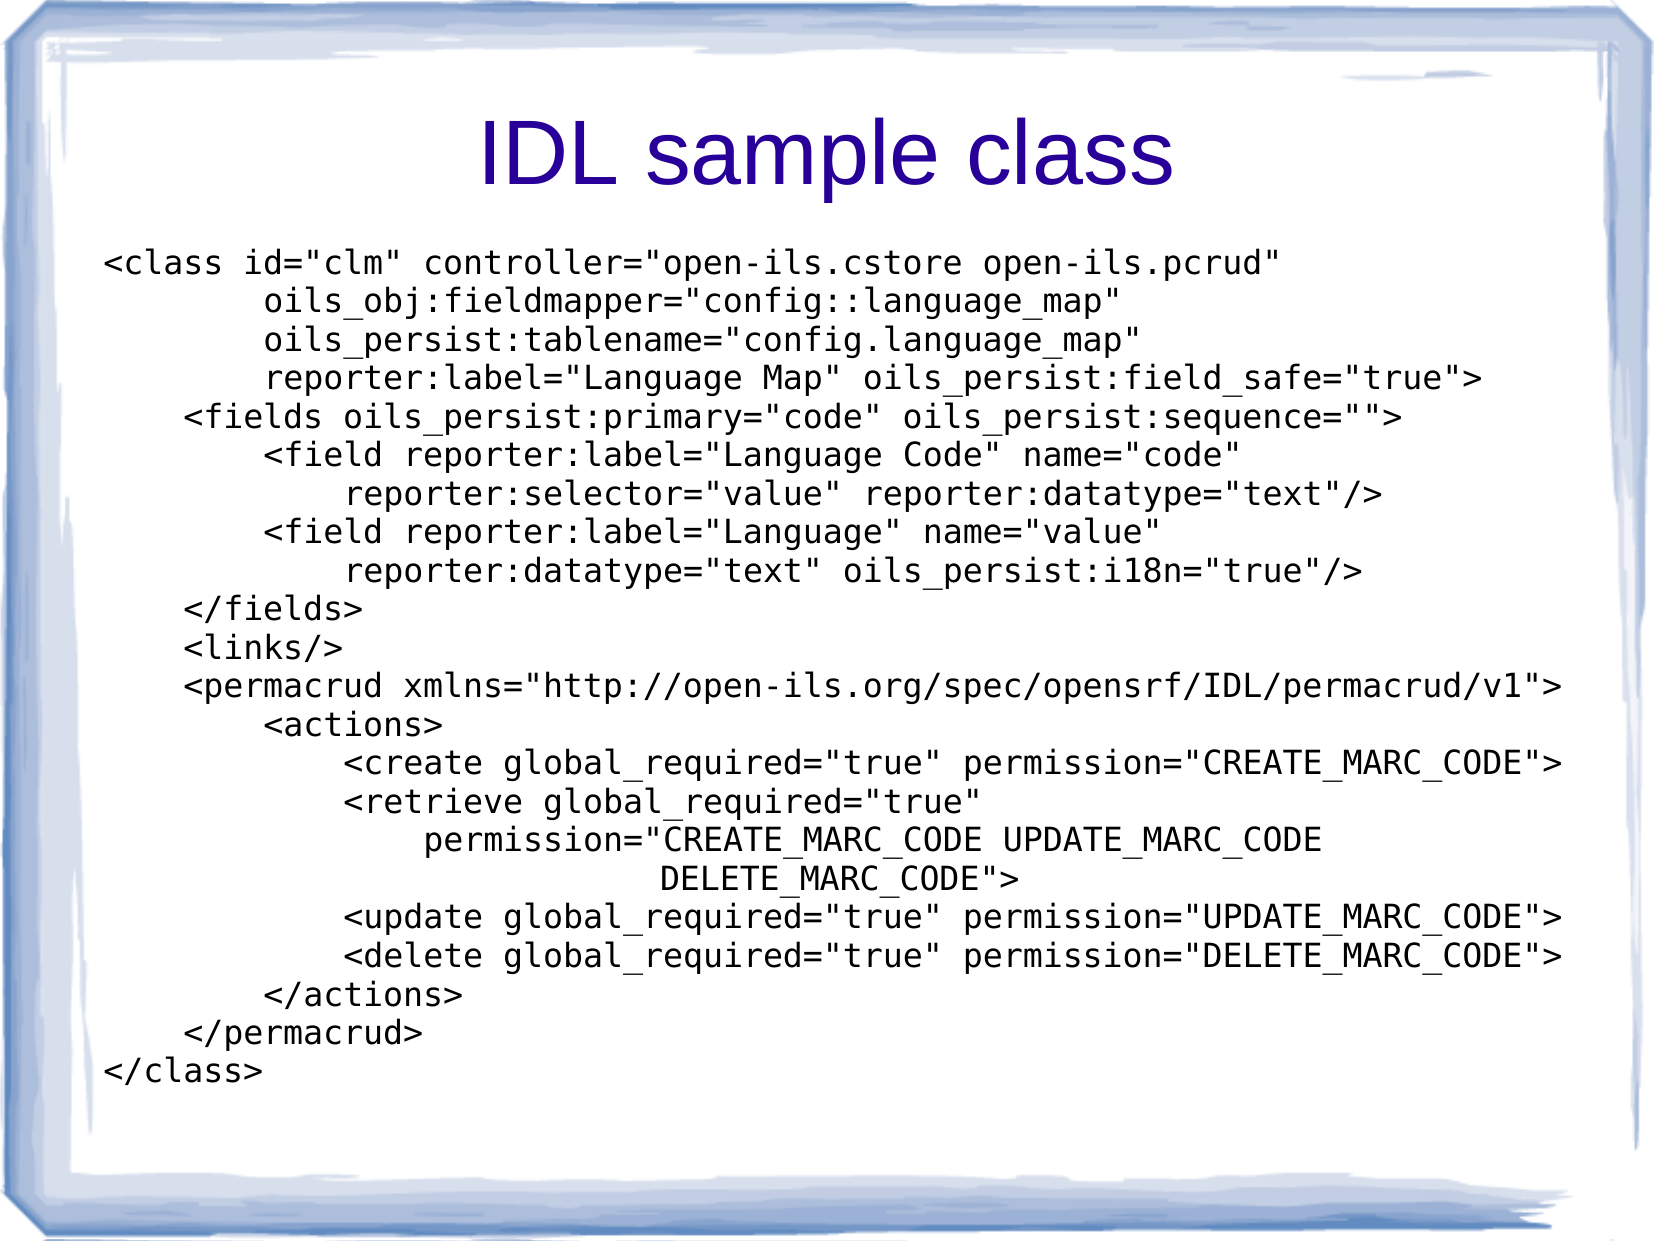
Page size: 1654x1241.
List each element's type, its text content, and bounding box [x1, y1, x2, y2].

picture [0, 0, 1654, 1241]
title IDL sample class [82, 49, 1571, 257]
text_box <class id="clm" controller="open-ils.cstore open-ils.pcrud" oils_obj:fieldmapper="config::language_map" oils_persist:tablename="config.language_map" reporter:label="Language Map" oils_persist:field_safe="true"> <fields oils_persist:primary="code" oils_persist:sequence=""> <field reporter:label="Language Code" name="code" reporter:selector="value" reporter:datatype="text"/> <field reporter:label="Language" name="value" reporter:datatype="text" oils_persist:i18n="true"/> </fields> <links/> <permacrud xmlns="http://open-ils.org/spec/opensrf/IDL/permacrud/v1"> <actions> <create global_required="true" permission="CREATE_MARC_CODE"> <retrieve global_required="true" permission="CREATE_MARC_CODE UPDATE_MARC_CODE DELETE_MARC_CODE"> <update global_required="true" permission="UPDATE_MARC_CODE"> <delete global_required="true" permission="DELETE_MARC_CODE"> </actions> </permacrud> </class> [88, 236, 1595, 1099]
